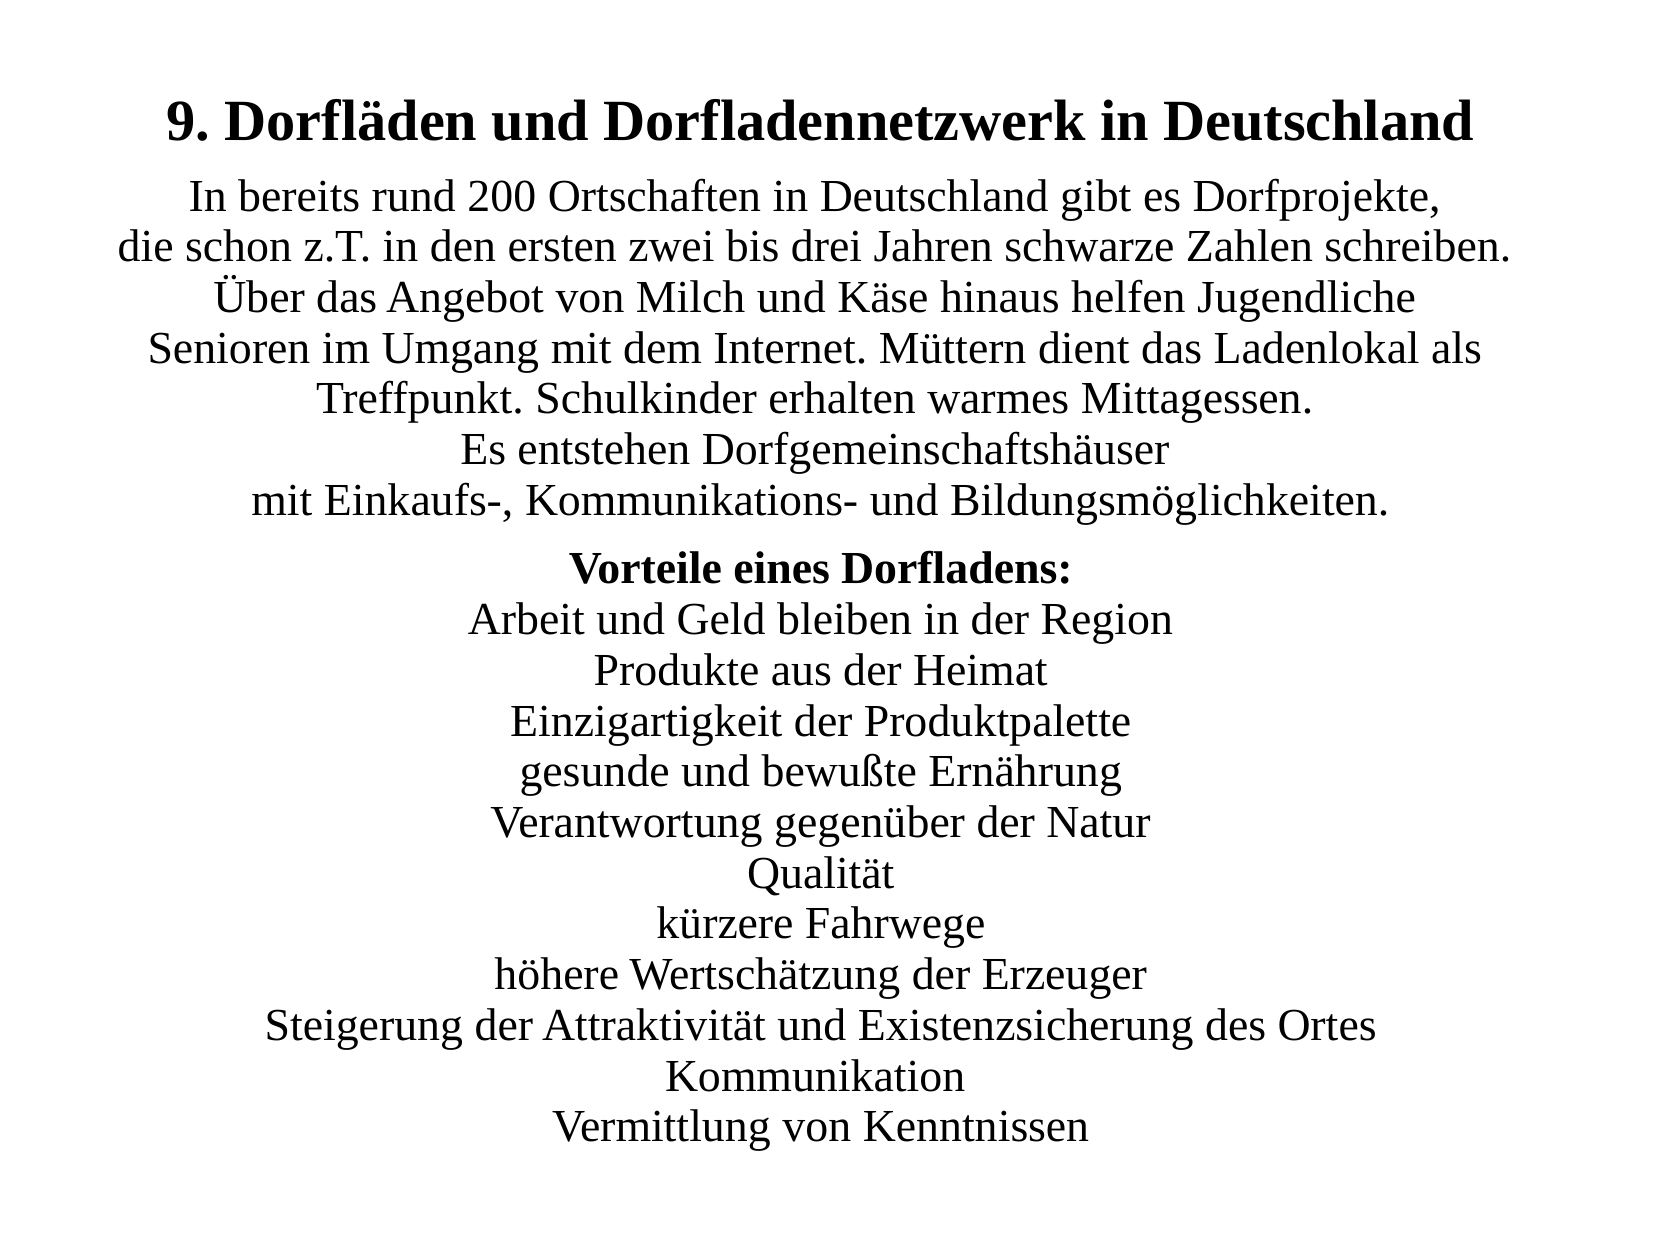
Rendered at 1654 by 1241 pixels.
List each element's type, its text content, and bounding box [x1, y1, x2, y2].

text_box 9. Dorfläden und Dorfladennetzwerk in Deutschland In bereits rund 200 Ortschaften in Deutschland gibt es Dorfprojekte, die schon z.T. in den ersten zwei bis drei Jahren schwarze Zahlen schreiben. Über das Angebot von Milch und Käse hinaus helfen Jugendliche Senioren im Umgang mit dem Internet. Müttern dient das Ladenlokal als Treffpunkt. Schulkinder erhalten warmes Mittagessen. Es entstehen Dorfgemeinschaftshäuser mit Einkaufs-, Kommunikations- und Bildungsmöglichkeiten. Vorteile eines Dorfladens: Arbeit und Geld bleiben in der Region Produkte aus der Heimat Einzigartigkeit der Produktpalette gesunde und bewußte Ernährung Verantwortung gegenüber der Natur Qualität kürzere Fahrwege höhere Wertschätzung der Erzeuger Steigerung der Attraktivität und Existenzsicherung des Ortes Kommunikation Vermittlung von Kenntnissen [59, 80, 1583, 1160]
